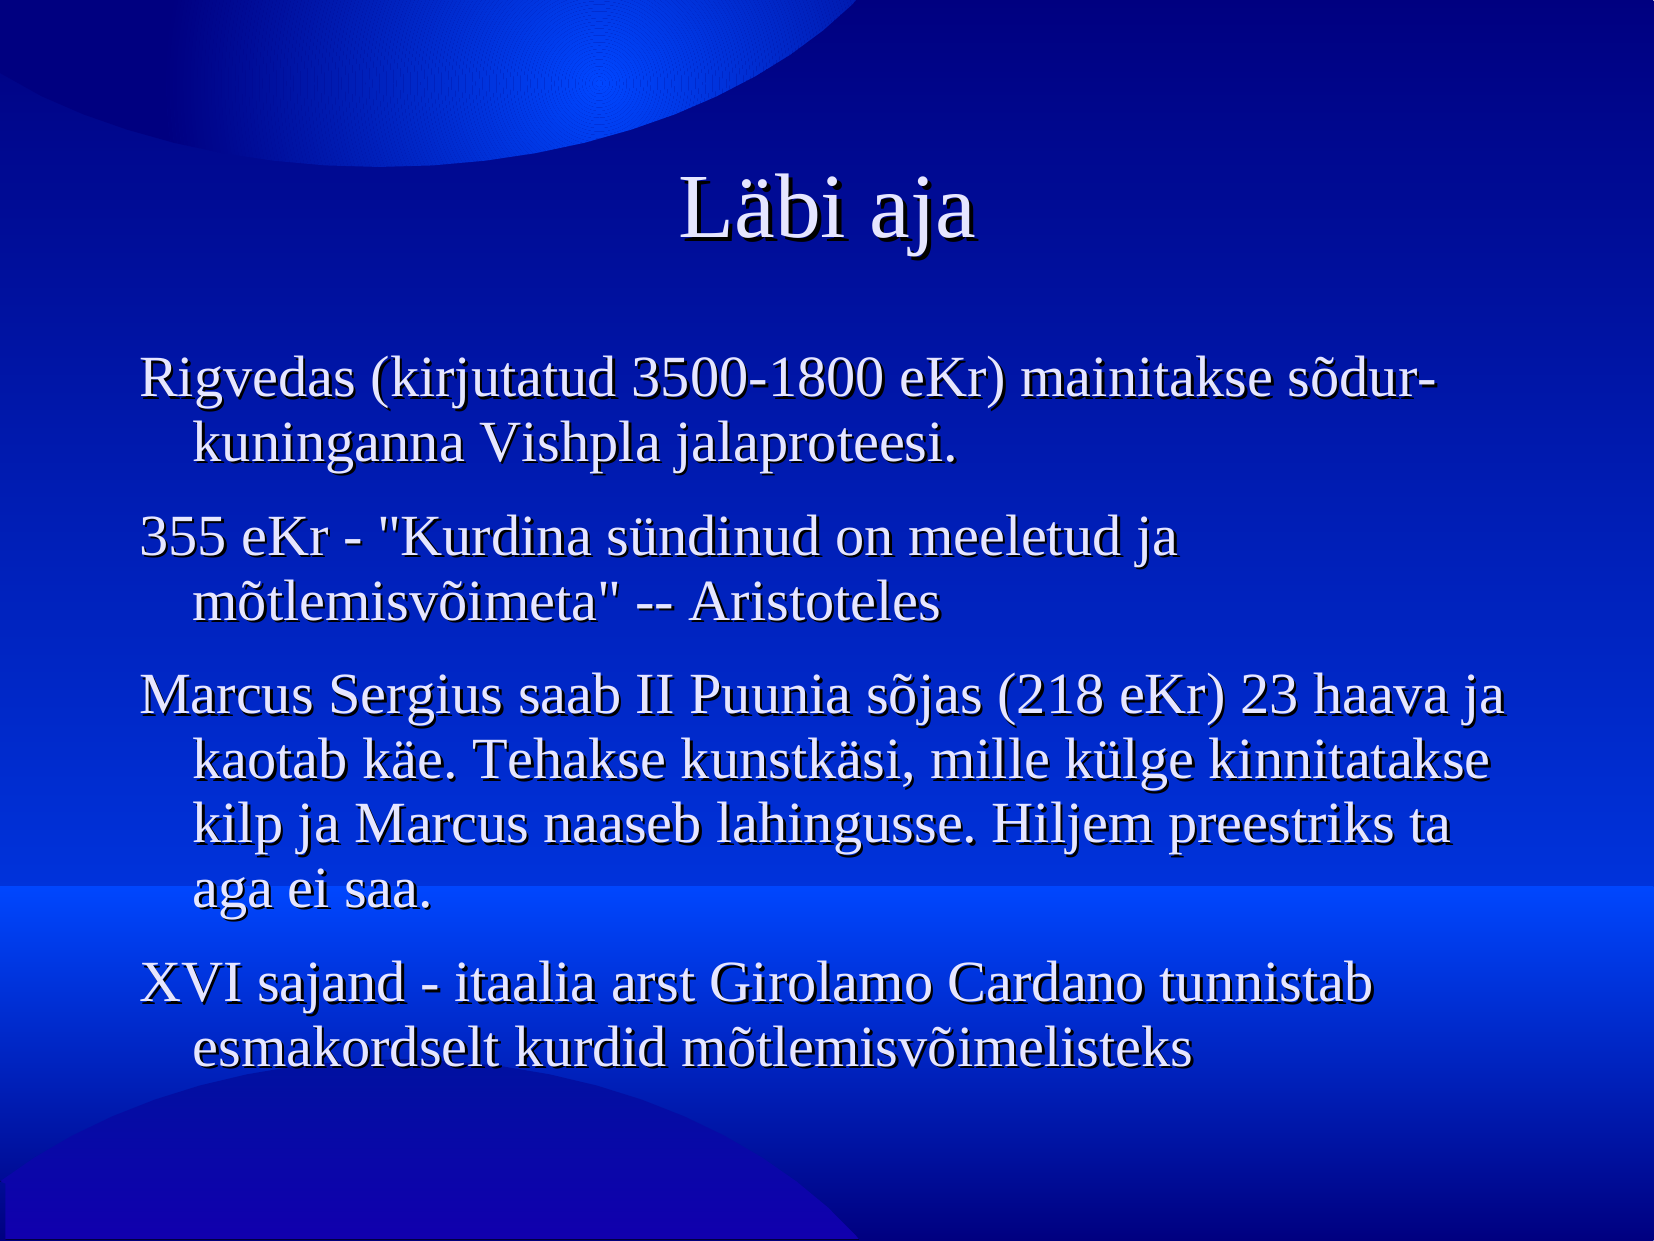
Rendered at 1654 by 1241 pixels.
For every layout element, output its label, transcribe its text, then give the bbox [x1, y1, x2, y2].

title Läbi aja [121, 102, 1534, 311]
list Rigvedas (kirjutatud 3500-1800 eKr) mainitakse sõdur-kuninganna Vishpla jalaproteesi. 355 eKr - "Kurdina sündinud on meeletud ja mõtlemisvõimeta" -- Aristoteles Marcus Sergius saab II Puunia sõjas (218 eKr) 23 haava ja kaotab käe. Tehakse kunstkäsi, mille külge kinnitatakse kilp ja Marcus naaseb lahingusse. Hiljem preestriks ta aga ei saa. XVI sajand - itaalia arst Girolamo Cardano tunnistab esmakordselt kurdid mõtlemisvõimelisteks [121, 344, 1534, 1127]
